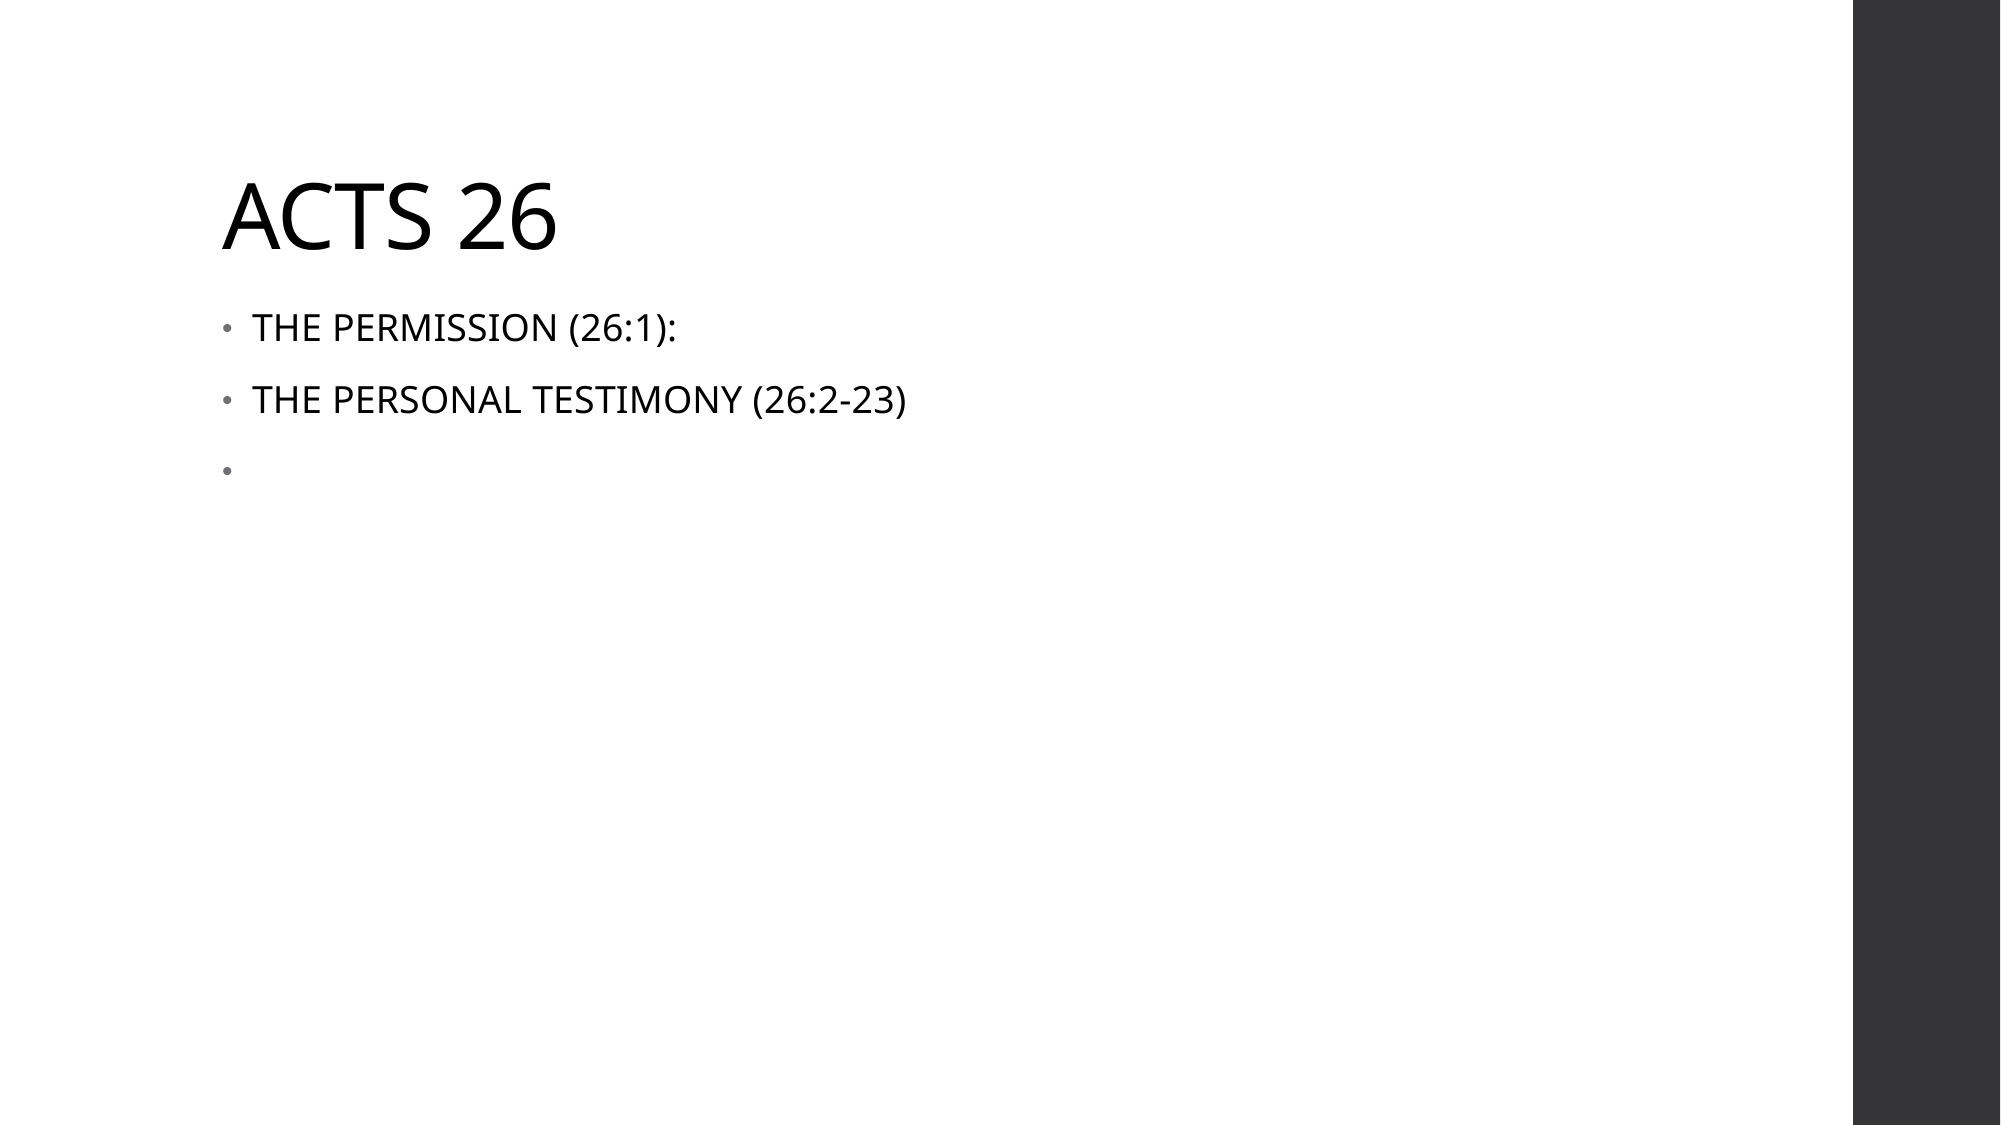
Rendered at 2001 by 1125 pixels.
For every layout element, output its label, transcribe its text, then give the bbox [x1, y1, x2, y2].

title ACTS 26 [206, 60, 1797, 278]
list THE PERMISSION (26:1): THE PERSONAL TESTIMONY (26:2-23) [206, 299, 1617, 1014]
